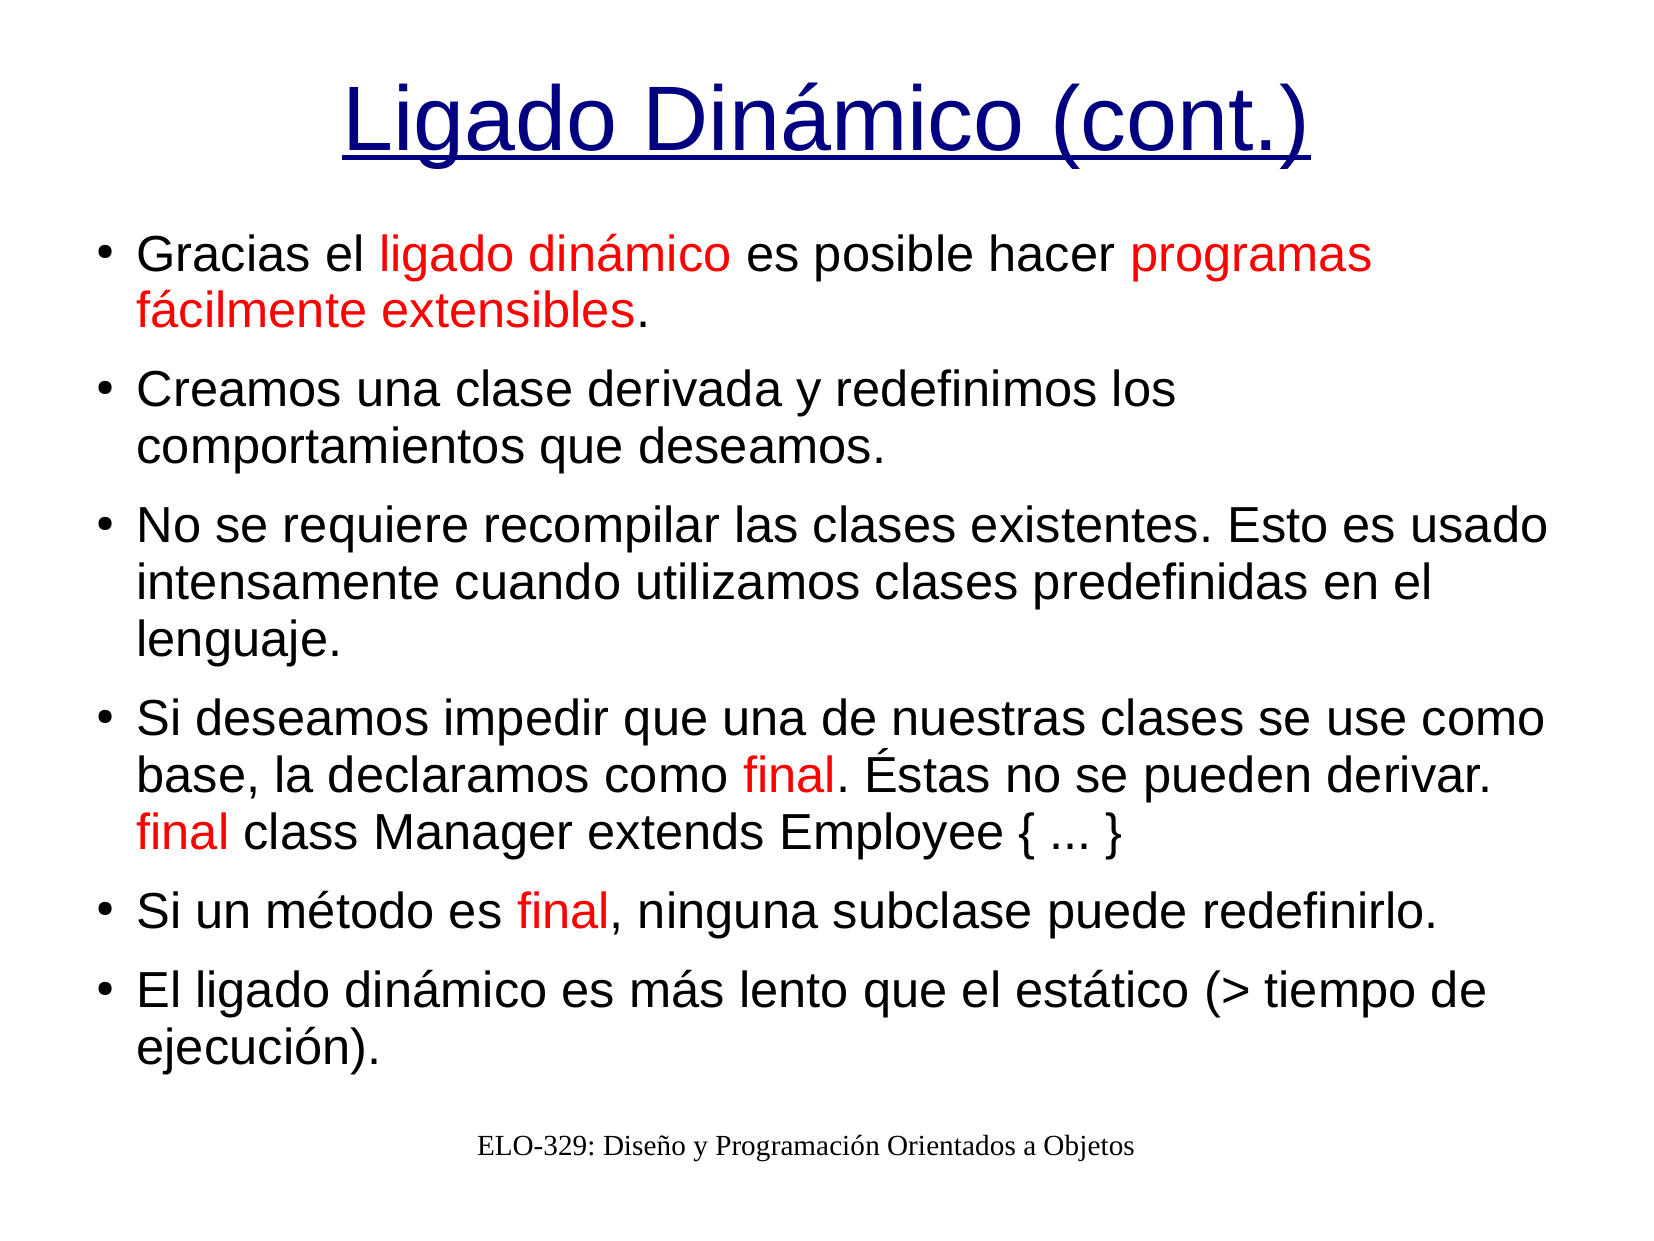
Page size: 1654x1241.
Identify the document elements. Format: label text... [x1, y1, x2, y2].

list Gracias el ligado dinámico es posible hacer programas fácilmente extensibles. Creamos una clase derivada y redefinimos los comportamientos que deseamos. No se requiere recompilar las clases existentes. Esto es usado intensamente cuando utilizamos clases predefinidas en el lenguaje. Si deseamos impedir que una de nuestras clases se use como base, la declaramos como final. Éstas no se pueden derivar. final class Manager extends Employee { ... } Si un método es final, ninguna subclase puede redefinirlo. El ligado dinámico es más lento que el estático (> tiempo de ejecución). [82, 225, 1571, 1126]
title Ligado Dinámico (cont.)‏ [82, 49, 1571, 188]
